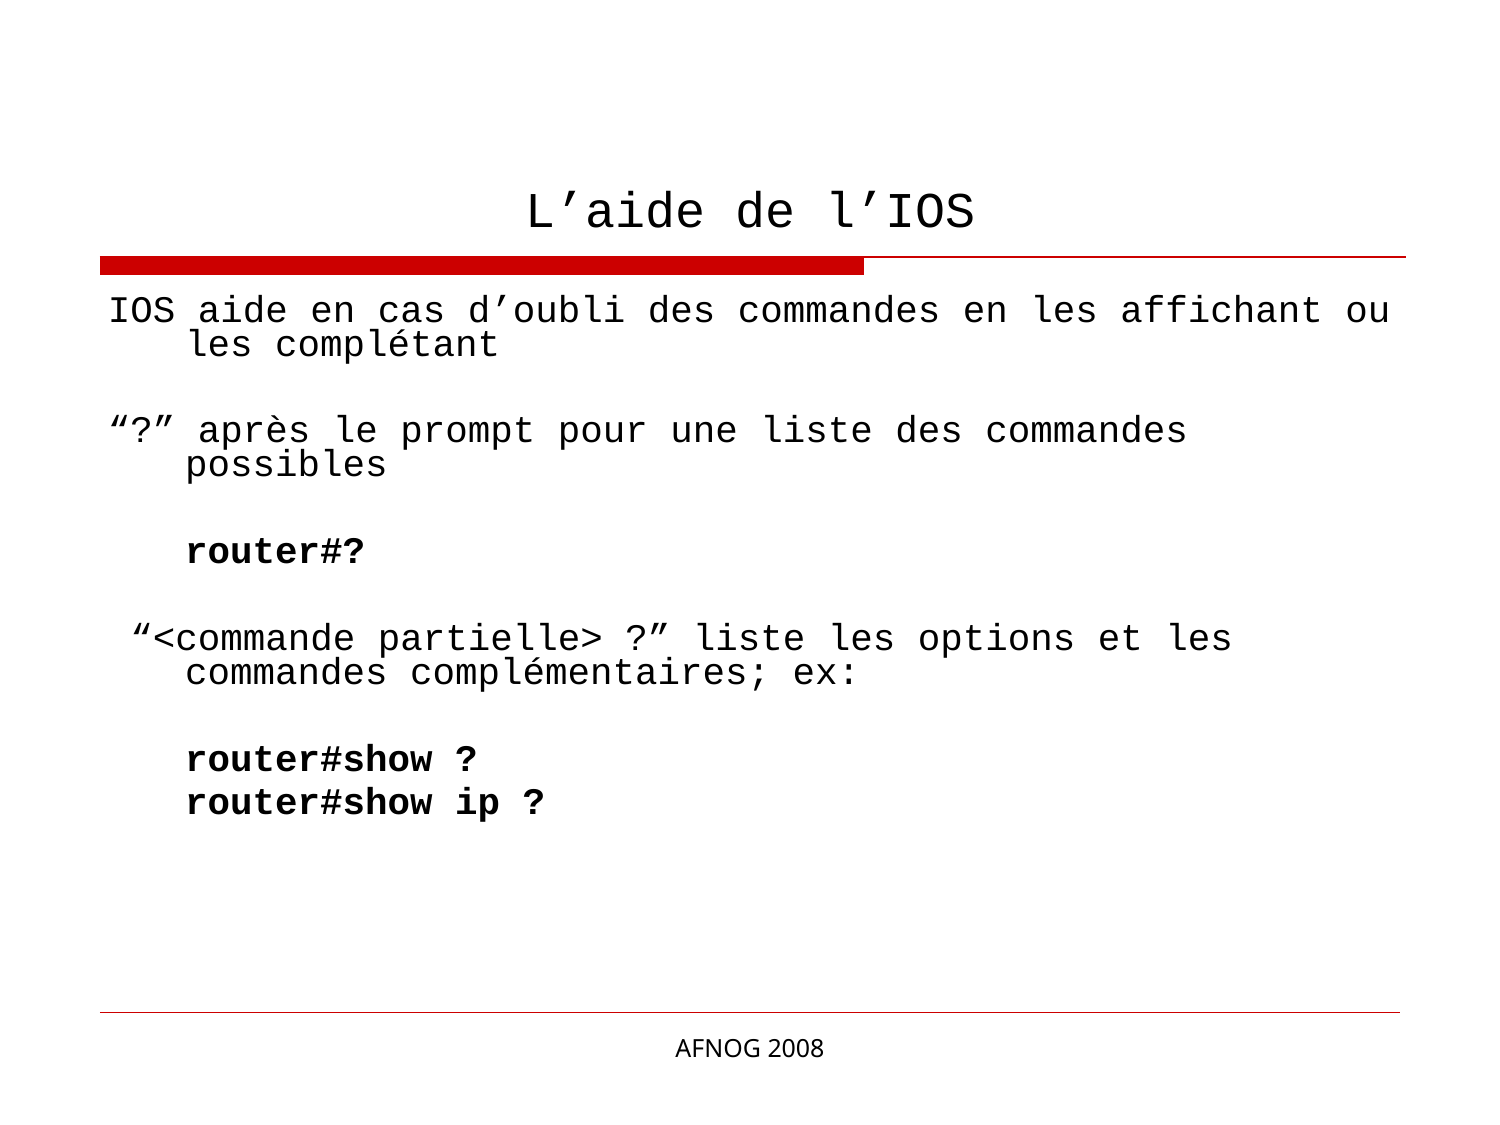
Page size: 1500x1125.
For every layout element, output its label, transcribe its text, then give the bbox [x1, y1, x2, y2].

list IOS aide en cas d’oubli des commandes en les affichant ou les complétant “?” après le prompt pour une liste des commandes possibles router#? “<commande partielle> ?” liste les options et les commandes complémentaires; ex: router#show ? router#show ip ? [92, 287, 1406, 988]
text_box AFNOG 2008 [512, 1024, 988, 1103]
title L’aide de l’IOS [94, 49, 1407, 250]
